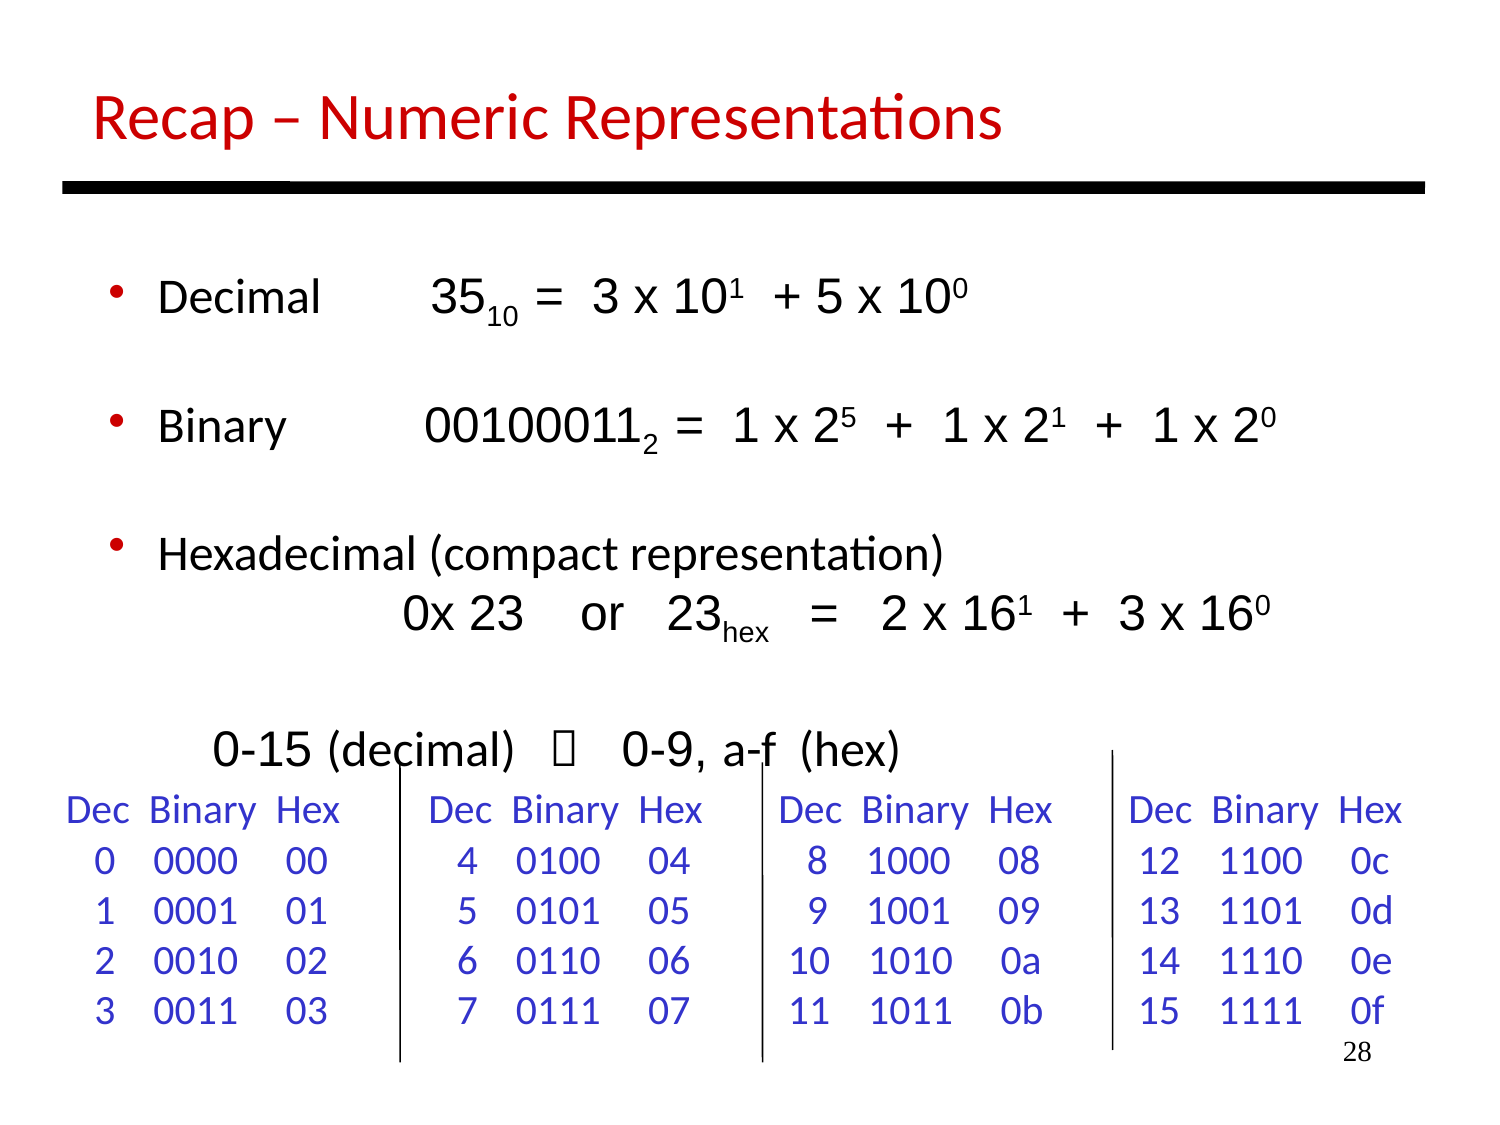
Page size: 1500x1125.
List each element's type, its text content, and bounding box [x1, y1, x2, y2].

text_box Decimal 3510 = 3 x 101 + 5 x 100 Binary 001000112 = 1 x 25 + 1 x 21 + 1 x 20 Hexadecimal (compact representation) 0x 23 or 23hex = 2 x 161 + 3 x 160 0-15 (decimal)  0-9, a-f (hex) [93, 256, 1292, 793]
text_box Dec Binary Hex 0 0000 00 1 0001 01 2 0010 02 3 0011 03 [51, 774, 356, 1040]
text_box Dec Binary Hex 12 1100 0c 13 1101 0d 14 1110 0e 15 1111 0f [1114, 774, 1418, 1040]
text_box Recap – Numeric Representations [77, 65, 1019, 160]
text_box Dec Binary Hex 8 1000 08 9 1001 09 10 1010 0a 11 1011 0b [764, 774, 1068, 1040]
slide_number <number> [1074, 1025, 1388, 1100]
text_box Dec Binary Hex 4 0100 04 5 0101 05 6 0110 06 7 0111 07 [413, 774, 718, 1040]
